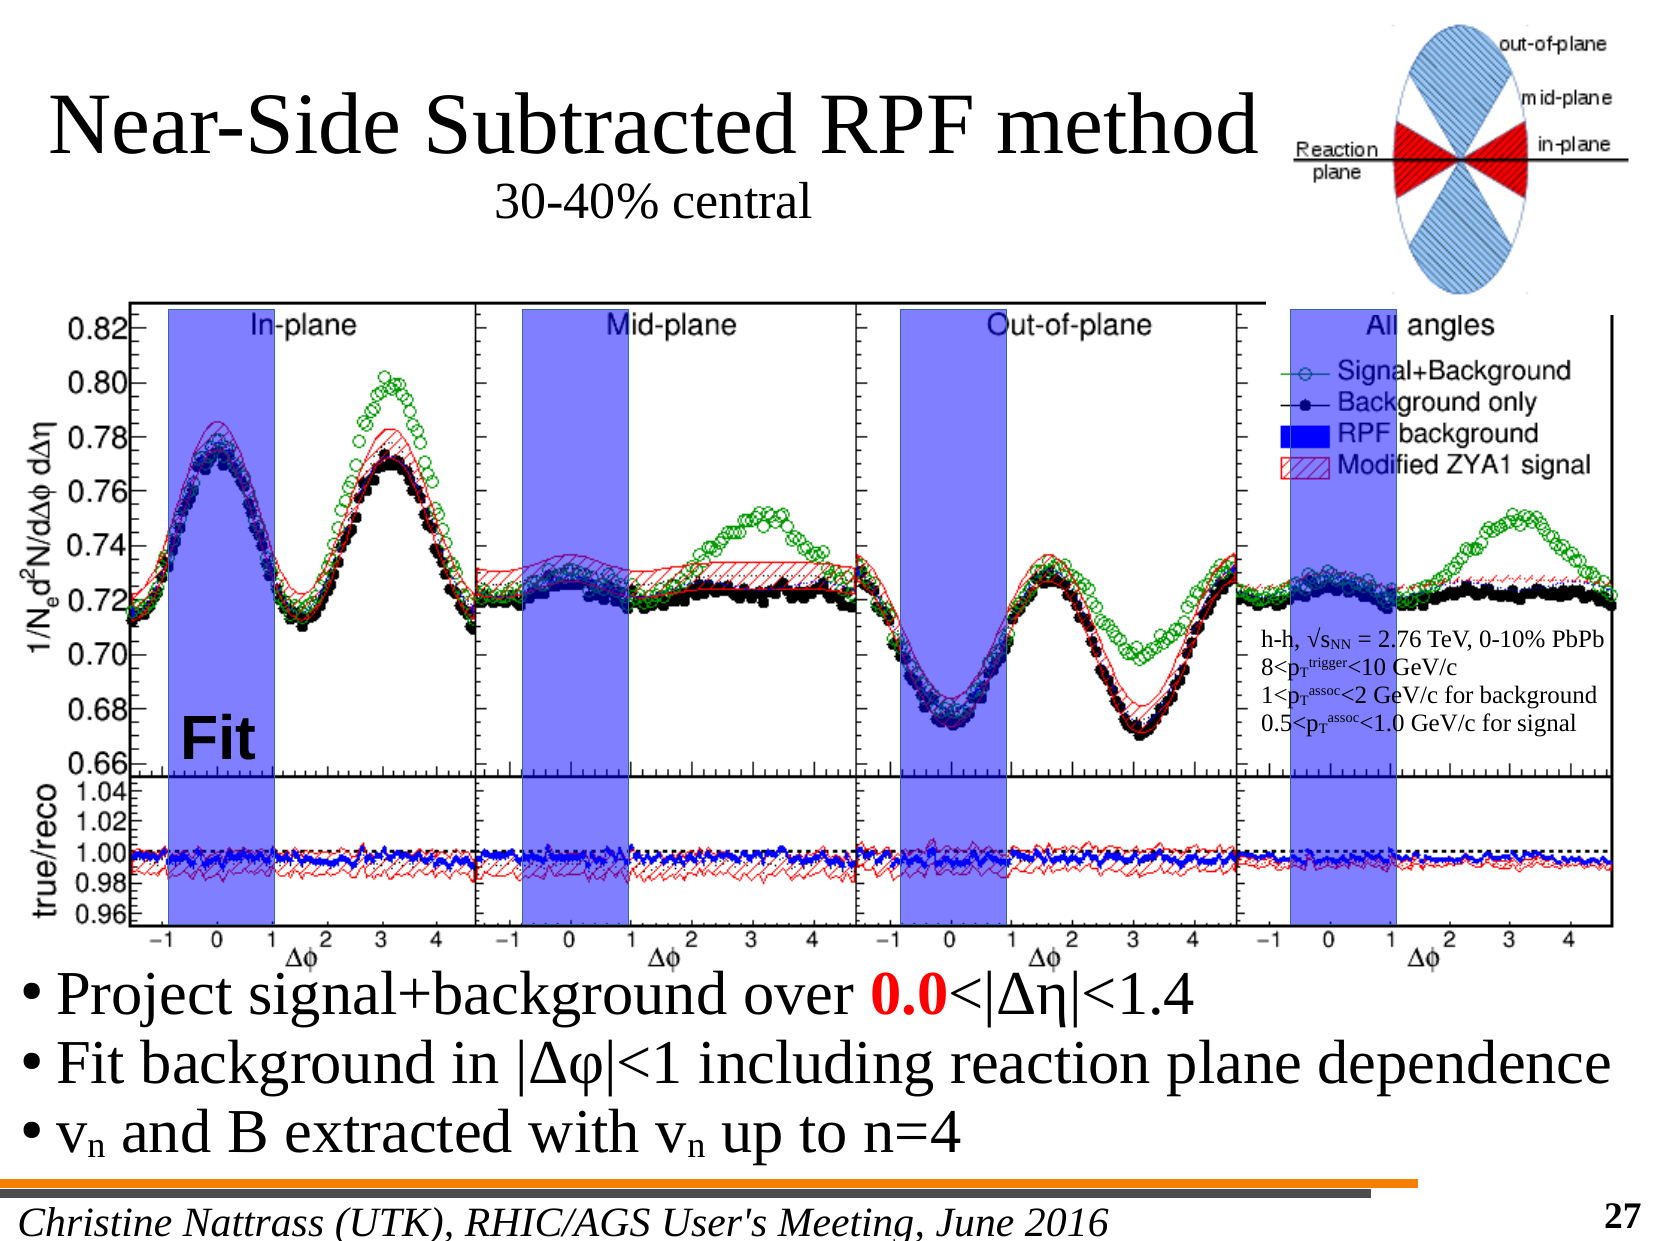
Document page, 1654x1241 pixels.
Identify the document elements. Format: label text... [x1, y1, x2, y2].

picture [0, 14, 1654, 986]
text_box [168, 781, 275, 925]
title Near-Side Subtracted RPF method 30-40% central [35, 49, 1273, 257]
text_box h-h, √sNN = 2.76 TeV, 0-10% PbPb 8<pTtrigger<10 GeV/c 1<pTassoc<2 GeV/c for background 0.5<pTassoc<1.0 GeV/c for signal [1246, 618, 1636, 784]
text_box [522, 309, 629, 925]
text_box [900, 309, 1007, 925]
text_box [1290, 784, 1397, 925]
text_box Fit [165, 695, 301, 781]
text_box [1290, 309, 1397, 618]
text_box Project signal+background over 0.0<|Δη|<1.4 Fit background in |Δφ|<1 including reaction plane dependence vn and B extracted with vn up to n=4 [5, 951, 1642, 1241]
text_box [168, 309, 275, 695]
